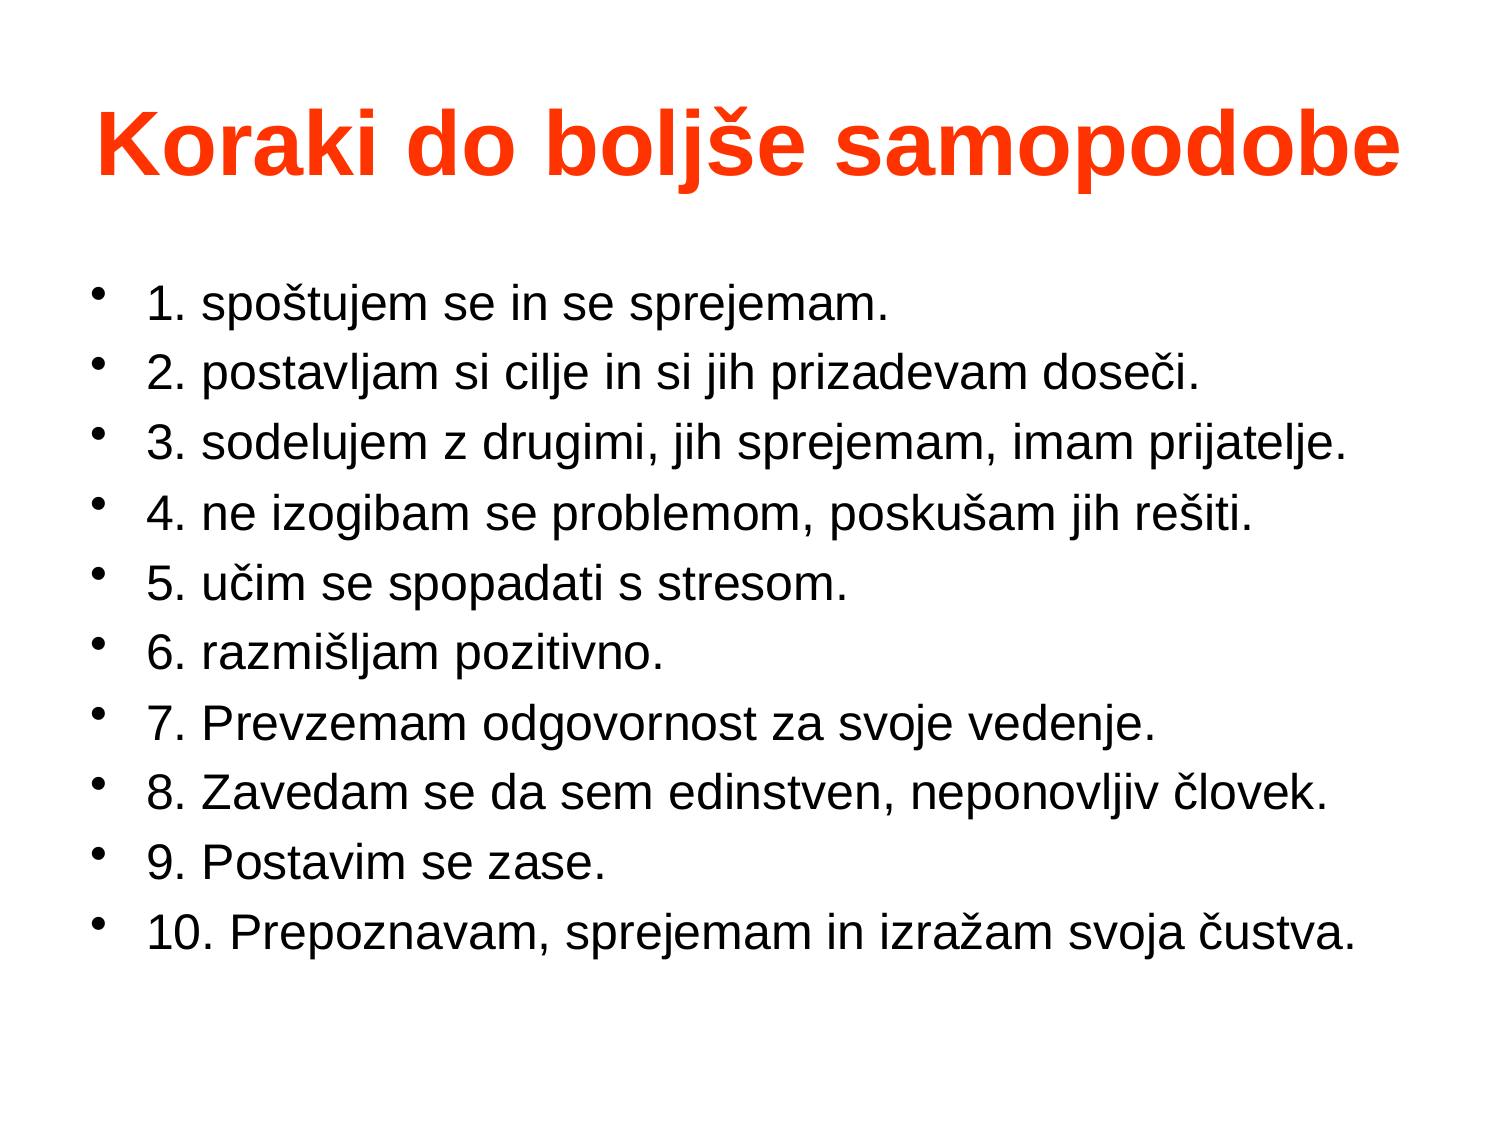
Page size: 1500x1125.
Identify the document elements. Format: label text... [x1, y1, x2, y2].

title Koraki do boljše samopodobe [75, 45, 1425, 233]
list 1. spoštujem se in se sprejemam. 2. postavljam si cilje in si jih prizadevam doseči. 3. sodelujem z drugimi, jih sprejemam, imam prijatelje. 4. ne izogibam se problemom, poskušam jih rešiti. 5. učim se spopadati s stresom. 6. razmišljam pozitivno. 7. Prevzemam odgovornost za svoje vedenje. 8. Zavedam se da sem edinstven, neponovljiv človek. 9. Postavim se zase. 10. Prepoznavam, sprejemam in izražam svoja čustva. [75, 262, 1425, 1059]
